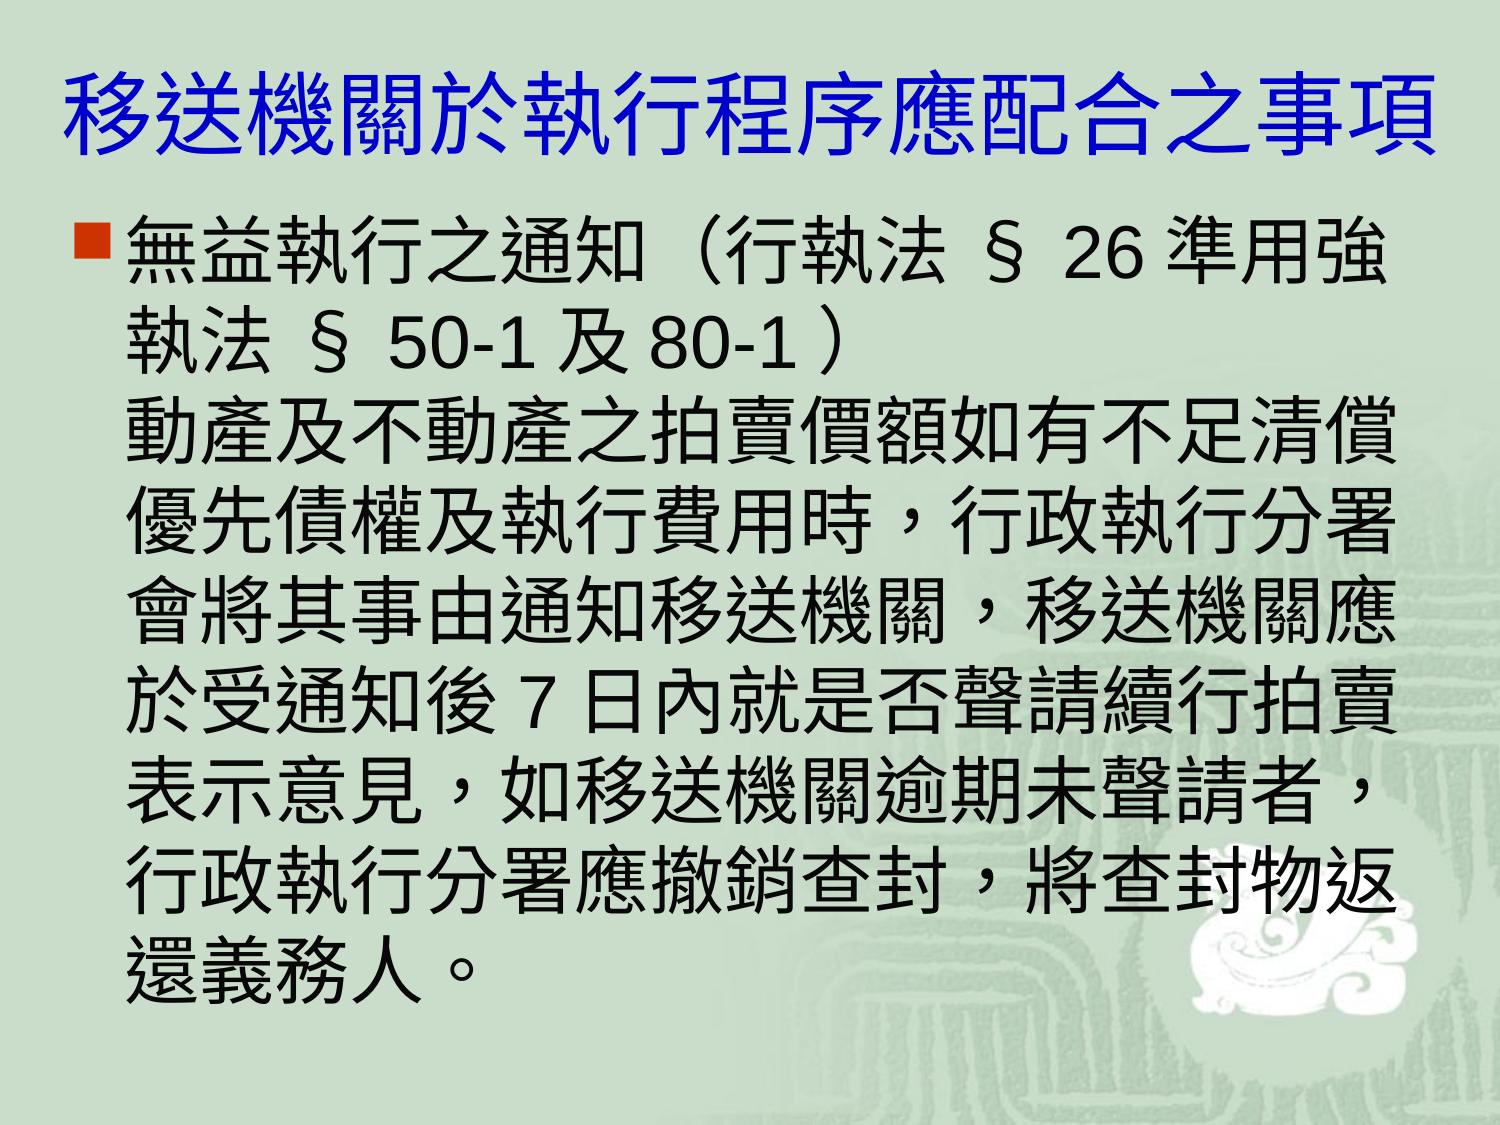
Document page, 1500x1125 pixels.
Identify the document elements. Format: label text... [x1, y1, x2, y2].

picture [0, 0, 1500, 1125]
list 無益執行之通知（行執法§ 26準用強執法§ 50-1及80-1） 動產及不動產之拍賣價額如有不足清償優先債權及執行費用時，行政執行分署會將其事由通知移送機關，移送機關應於受通知後7日內就是否聲請續行拍賣表示意見，如移送機關逾期未聲請者，行政執行分署應撤銷查封，將查封物返還義務人。 [53, 196, 1447, 1000]
title 移送機關於執行程序應配合之事項 [41, 49, 1459, 175]
